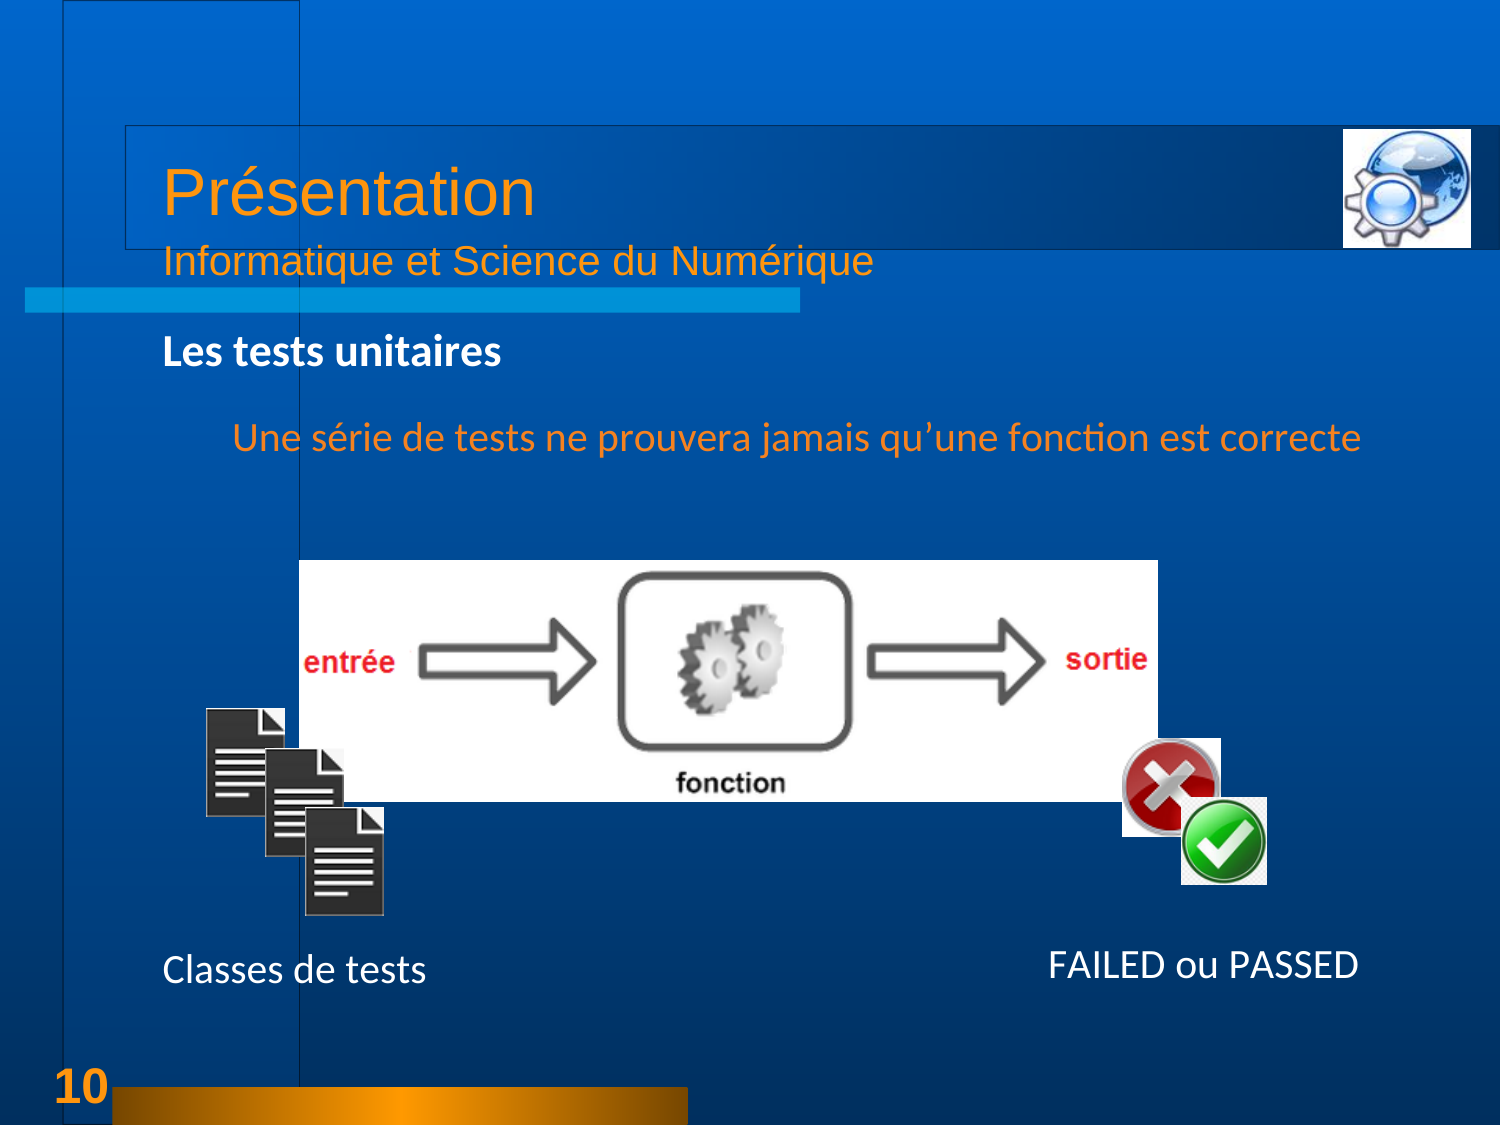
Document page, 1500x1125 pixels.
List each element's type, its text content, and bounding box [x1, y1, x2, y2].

picture [1343, 129, 1471, 248]
text_box Classes de tests [147, 944, 532, 1010]
text_box Les tests unitaires Une série de tests ne prouvera jamais qu’une fonction est correcte [147, 324, 1447, 553]
text_box FAILED ou PASSED [1033, 939, 1418, 1004]
picture [206, 560, 1267, 916]
